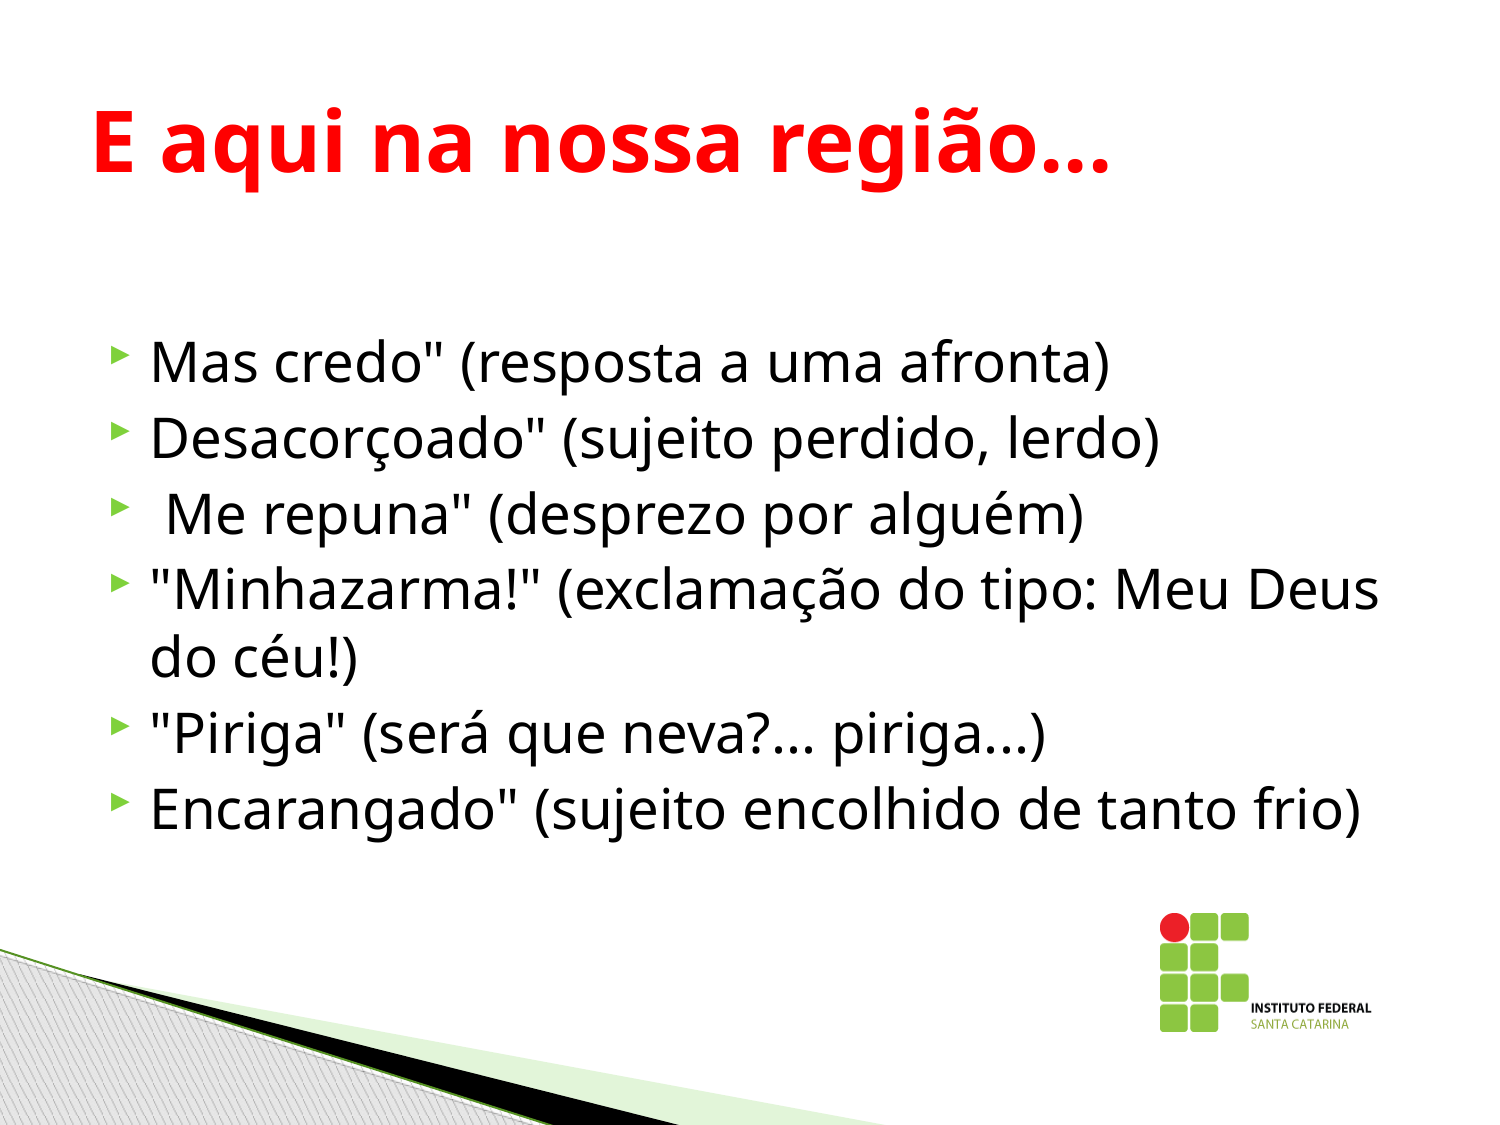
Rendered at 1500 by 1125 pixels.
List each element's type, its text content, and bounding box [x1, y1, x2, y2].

picture [1160, 913, 1372, 1032]
list Mas credo" (resposta a uma afronta) Desacorçoado" (sujeito perdido, lerdo) Me repuna" (desprezo por alguém) "Minhazarma!" (exclamação do tipo: Meu Deus do céu!) "Piriga" (será que neva?... piriga...) Encarangado" (sujeito encolhido de tanto frio) [75, 243, 1425, 986]
title E aqui na nossa região... [75, 45, 1425, 233]
